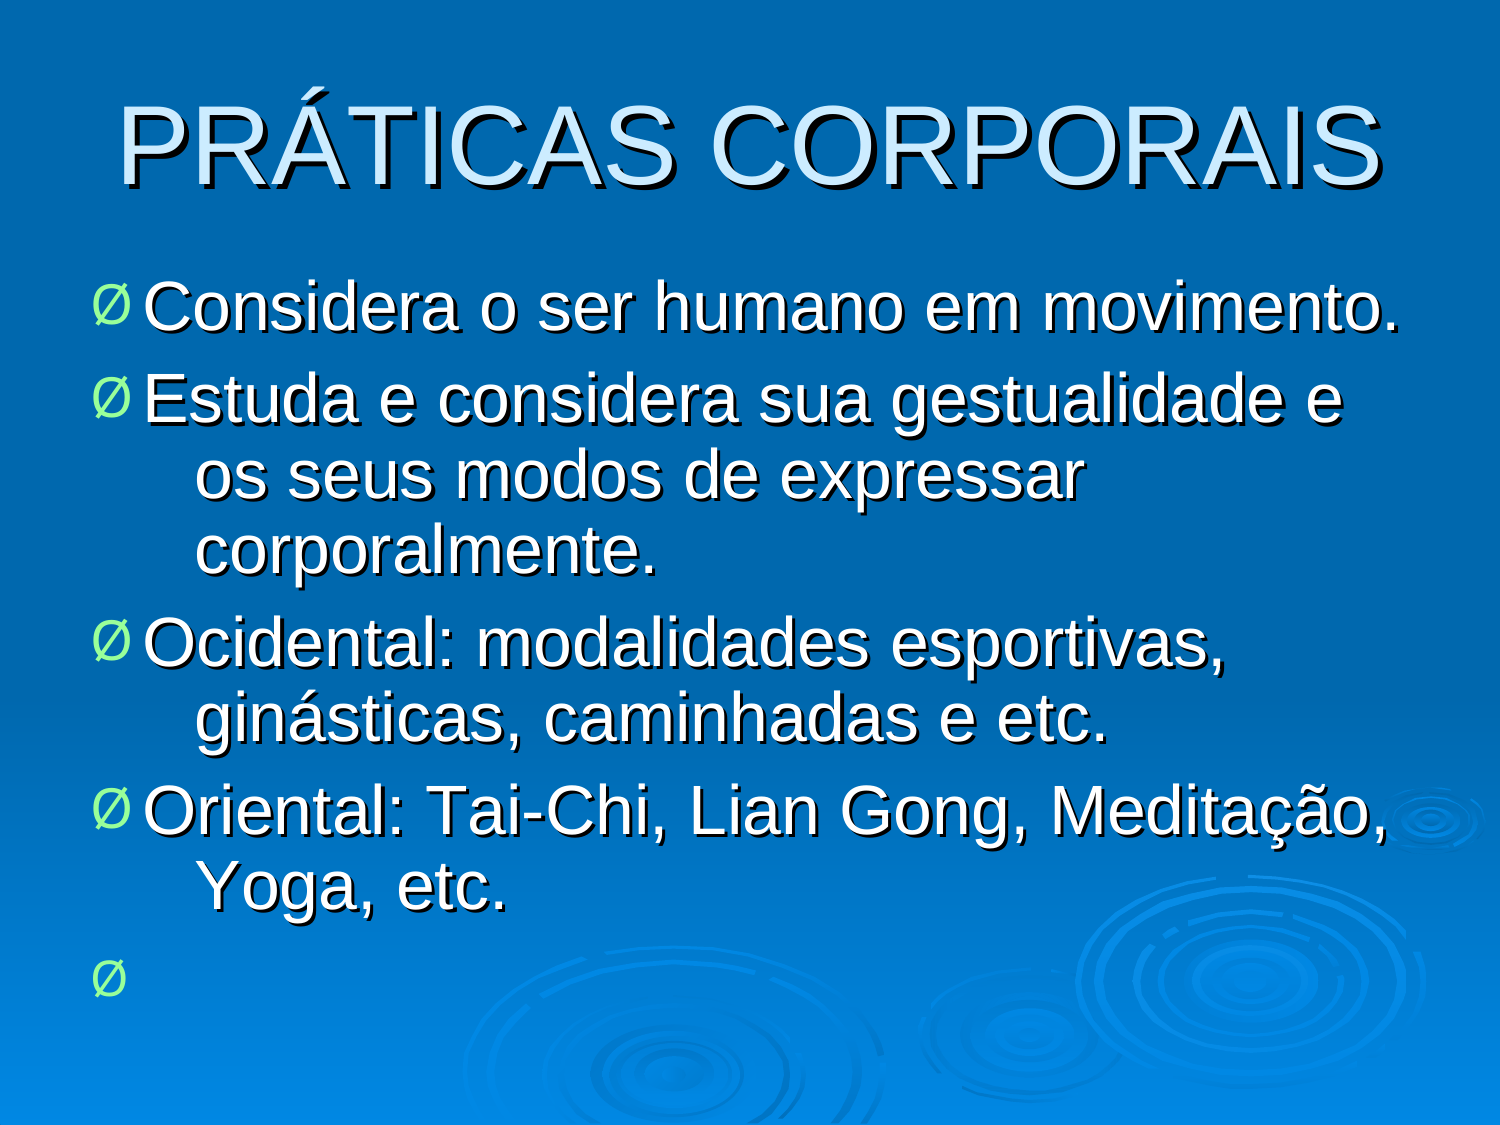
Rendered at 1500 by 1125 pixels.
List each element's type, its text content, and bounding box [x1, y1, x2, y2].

title PRÁTICAS CORPORAIS [75, 45, 1426, 233]
list Considera o ser humano em movimento. Estuda e considera sua gestualidade e os seus modos de expressar corporalmente. Ocidental: modalidades esportivas, ginásticas, caminhadas e etc. Oriental: Tai-Chi, Lian Gong, Meditação, Yoga, etc. [75, 262, 1426, 1005]
